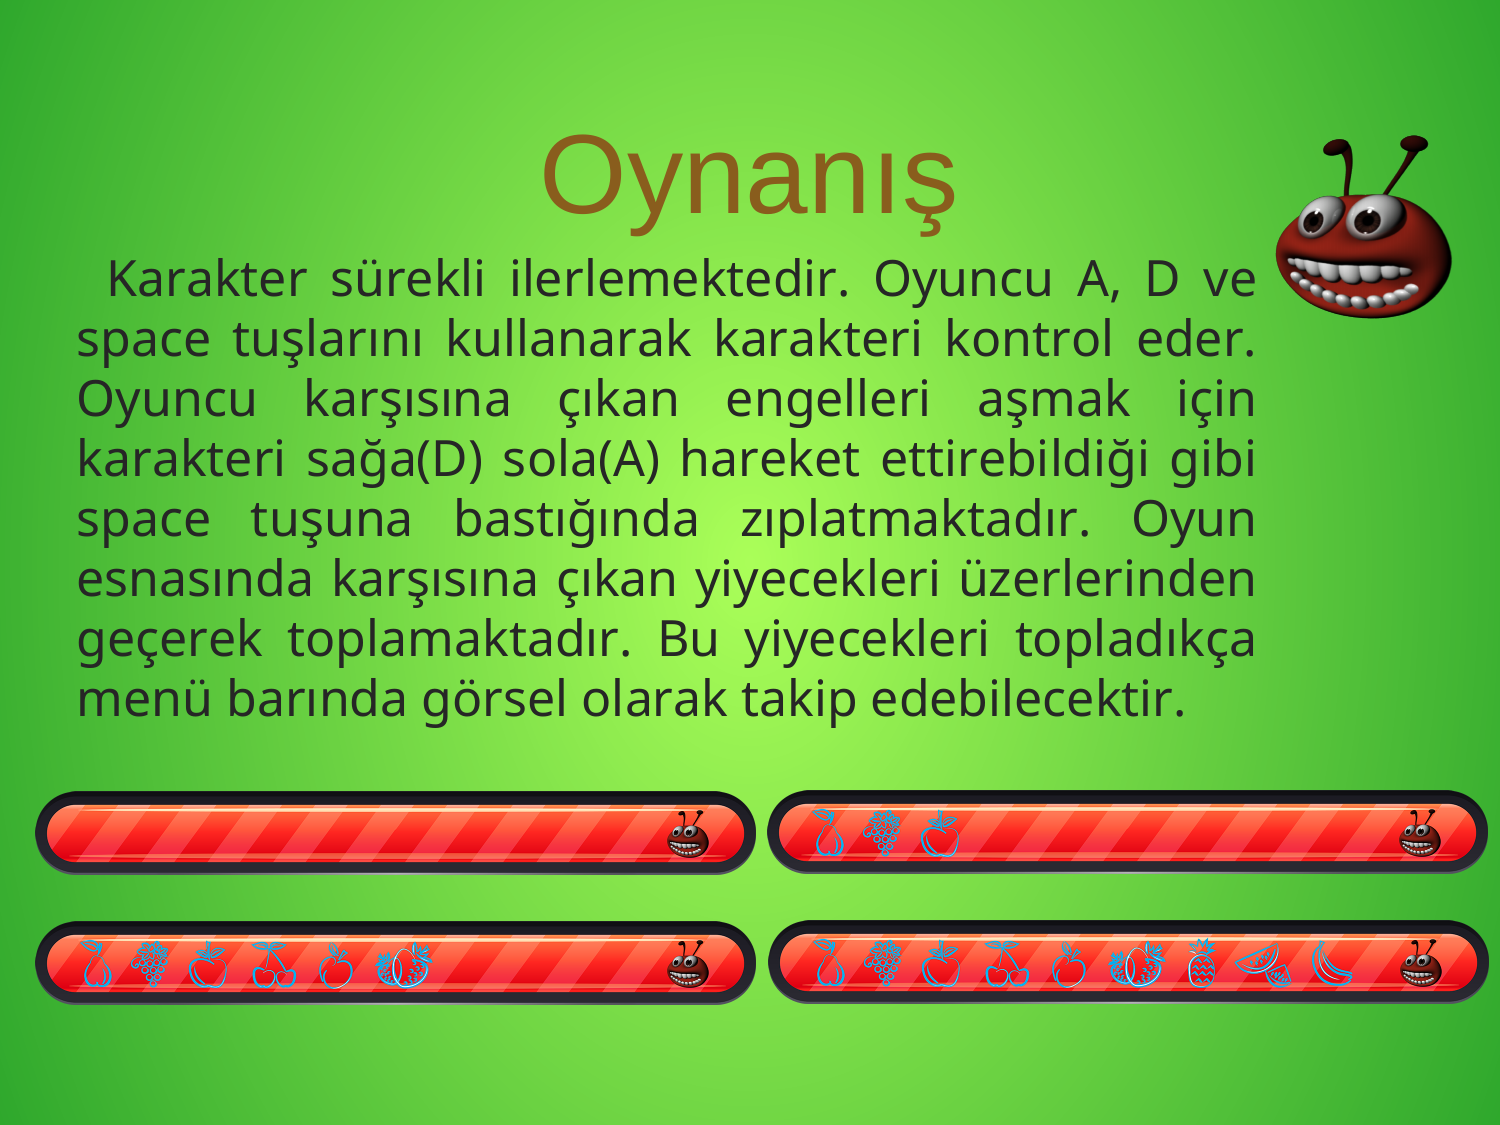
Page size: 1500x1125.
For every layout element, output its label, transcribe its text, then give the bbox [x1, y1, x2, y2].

text_box Karakter sürekli ilerlemektedir. Oyuncu A, D ve space tuşlarını kullanarak karakteri kontrol eder. Oyuncu karşısına çıkan engelleri aşmak için karakteri sağa(D) sola(A) hareket ettirebildiği gibi space tuşuna bastığında zıplatmaktadır. Oyun esnasında karşısına çıkan yiyecekleri üzerlerinden geçerek toplamaktadır. Bu yiyecekleri topladıkça menü barında görsel olarak takip edebilecektir. [2, 238, 1273, 876]
picture [767, 790, 1488, 875]
picture [1275, 135, 1453, 319]
picture [35, 791, 756, 875]
picture [35, 921, 756, 1005]
picture [768, 920, 1489, 1004]
text_box Oynanış [113, 93, 1386, 267]
